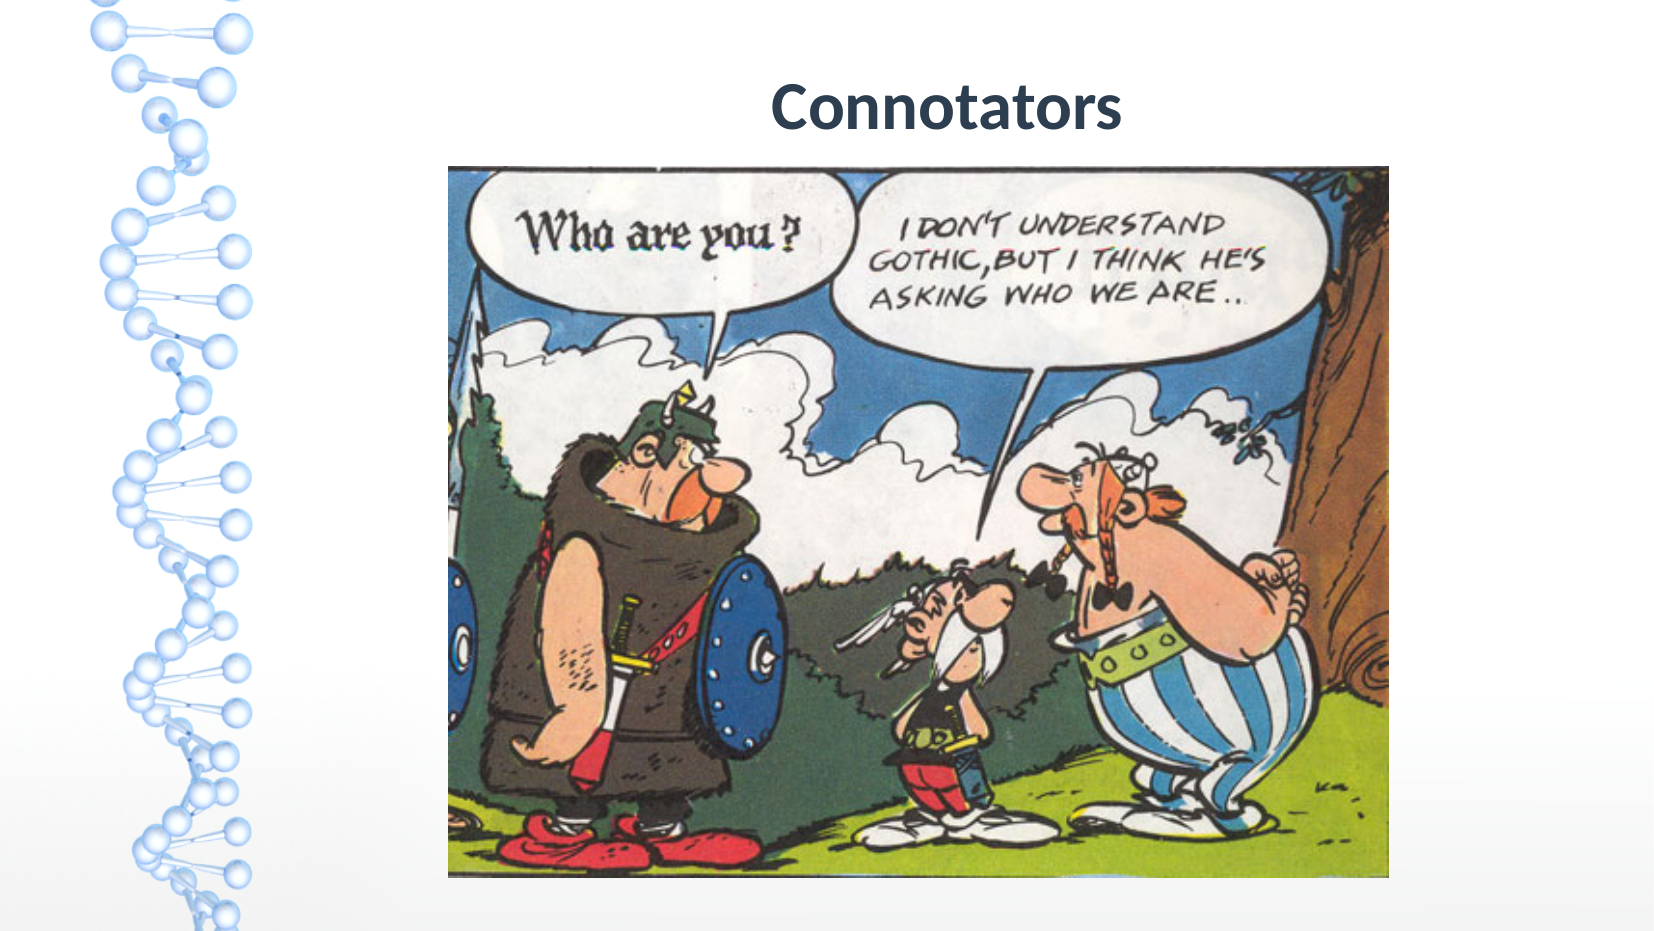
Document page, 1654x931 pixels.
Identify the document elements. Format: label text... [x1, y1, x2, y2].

title Connotators [265, 35, 1630, 189]
picture [0, 0, 1654, 931]
